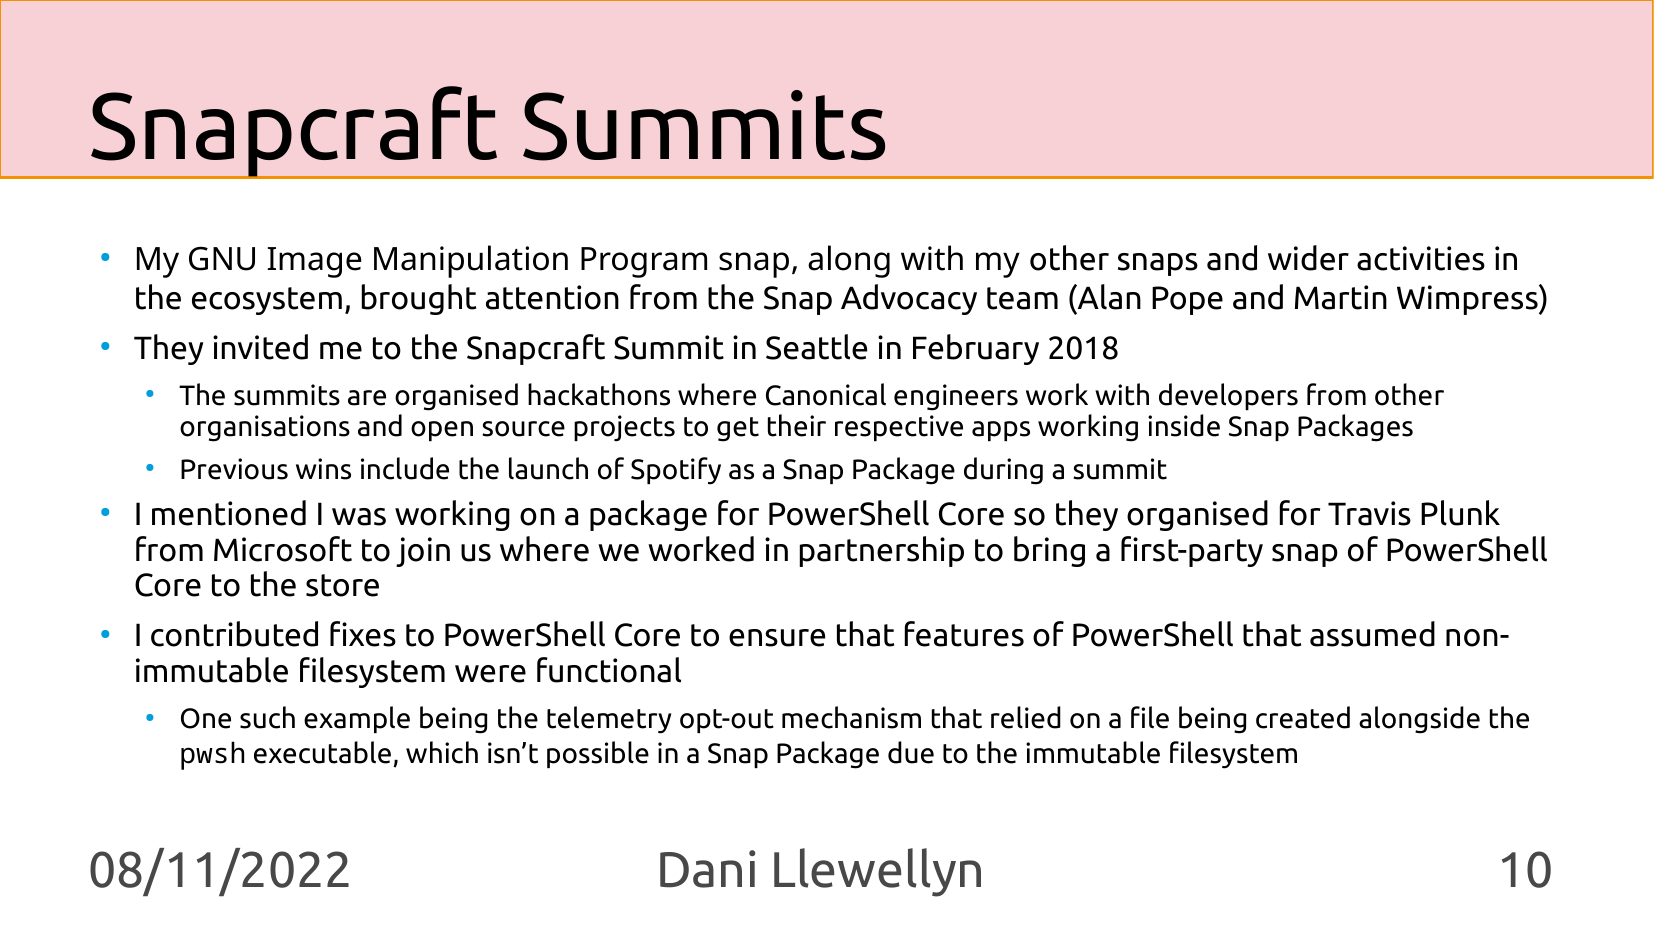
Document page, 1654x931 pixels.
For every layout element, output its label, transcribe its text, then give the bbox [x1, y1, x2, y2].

list My GNU Image Manipulation Program snap, along with my other snaps and wider activities in the ecosystem, brought attention from the Snap Advocacy team (Alan Pope and Martin Wimpress) They invited me to the Snapcraft Summit in Seattle in February 2018 The summits are organised hackathons where Canonical engineers work with developers from other organisations and open source projects to get their respective apps working inside Snap Packages Previous wins include the launch of Spotify as a Snap Package during a summit I mentioned I was working on a package for PowerShell Core so they organised for Travis Plunk from Microsoft to join us where we worked in partnership to bring a first-party snap of PowerShell Core to the store I contributed fixes to PowerShell Core to ensure that features of PowerShell that assumed non-immutable filesystem were functional One such example being the telemetry opt-out mechanism that relied on a file being created alongside the pwsh executable, which isn’t possible in a Snap Package due to the immutable filesystem [88, 236, 1565, 813]
title Snapcraft Summits [88, 14, 1565, 178]
